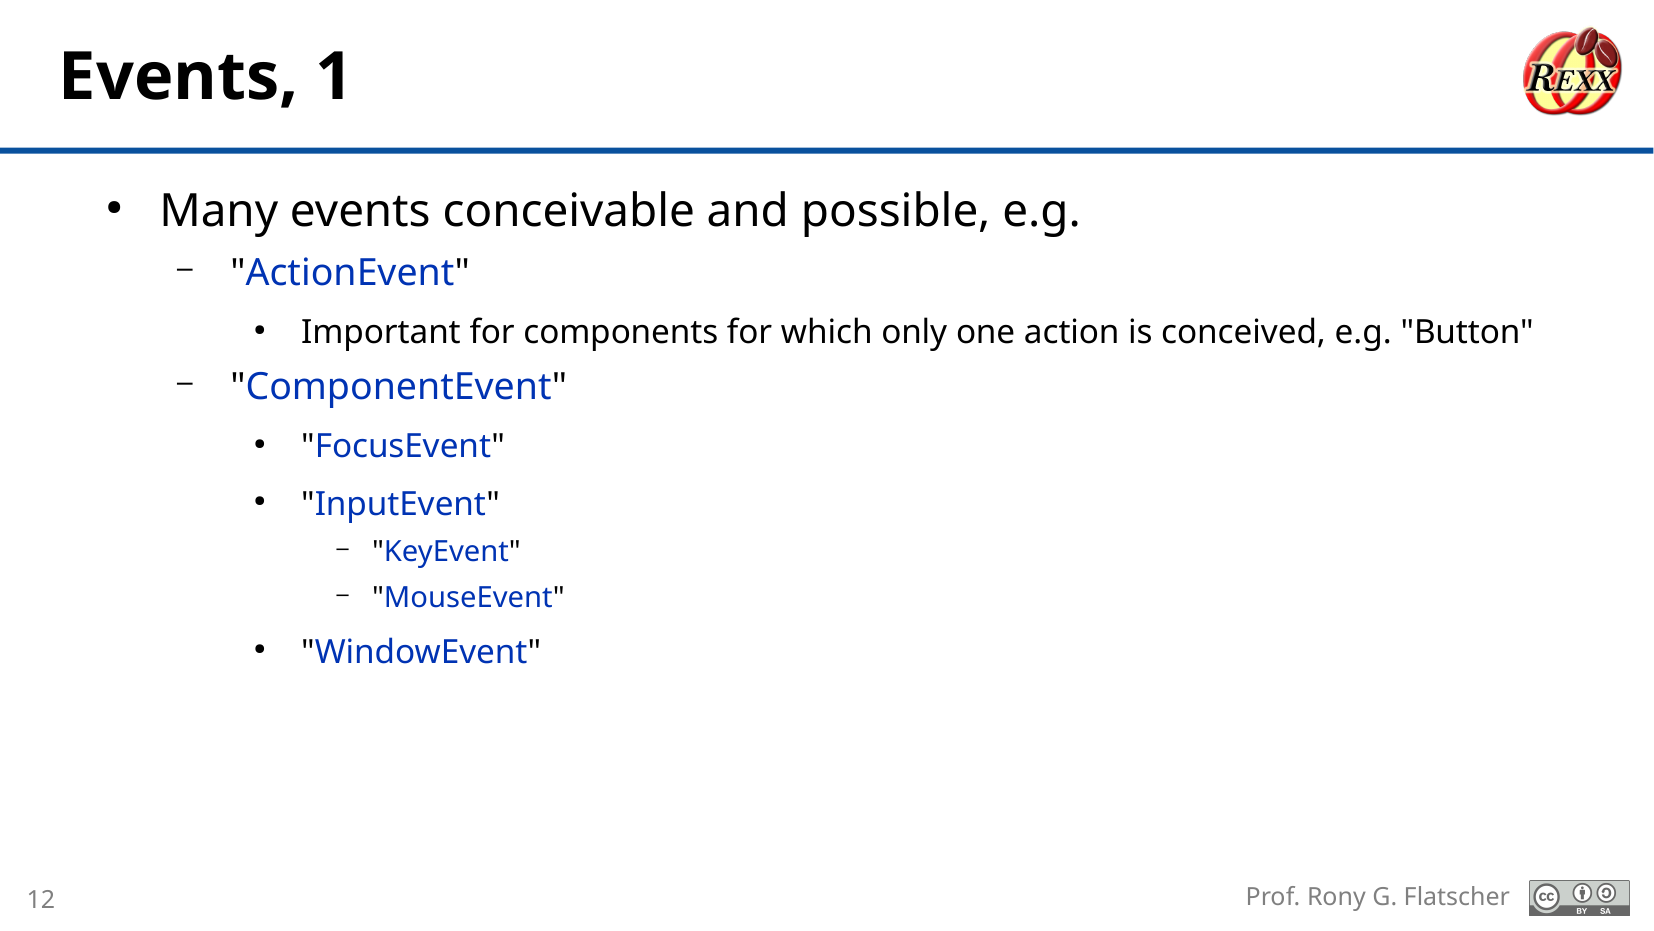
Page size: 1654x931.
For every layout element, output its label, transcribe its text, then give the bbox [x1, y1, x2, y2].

title Events, 1 [0, 0, 1625, 148]
list Many events conceivable and possible, e.g. "ActionEvent" Important for components for which only one action is conceived, e.g. "Button" "ComponentEvent" "FocusEvent" "InputEvent" "KeyEvent" "MouseEvent" "WindowEvent" [88, 177, 1577, 857]
